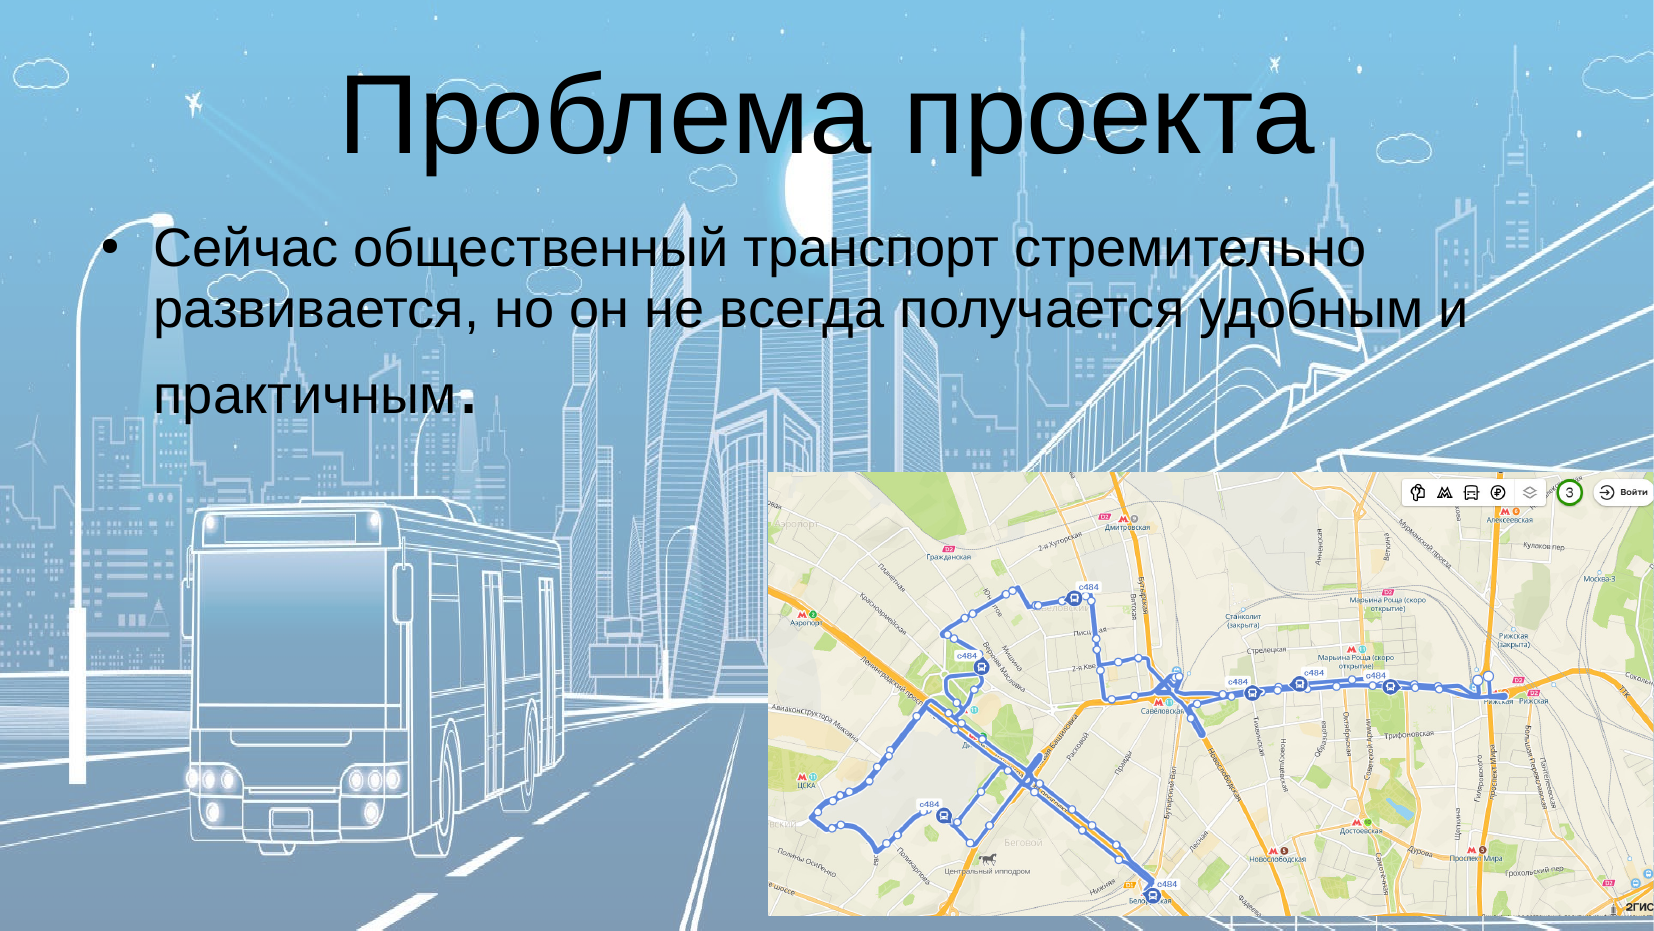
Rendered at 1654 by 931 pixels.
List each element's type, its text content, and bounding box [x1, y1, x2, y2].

title Проблема проекта [82, 37, 1571, 193]
picture [768, 472, 1654, 916]
list Сейчас общественный транспорт стремительно развивается, но он не всегда получается удобным и практичным. [82, 217, 1571, 473]
